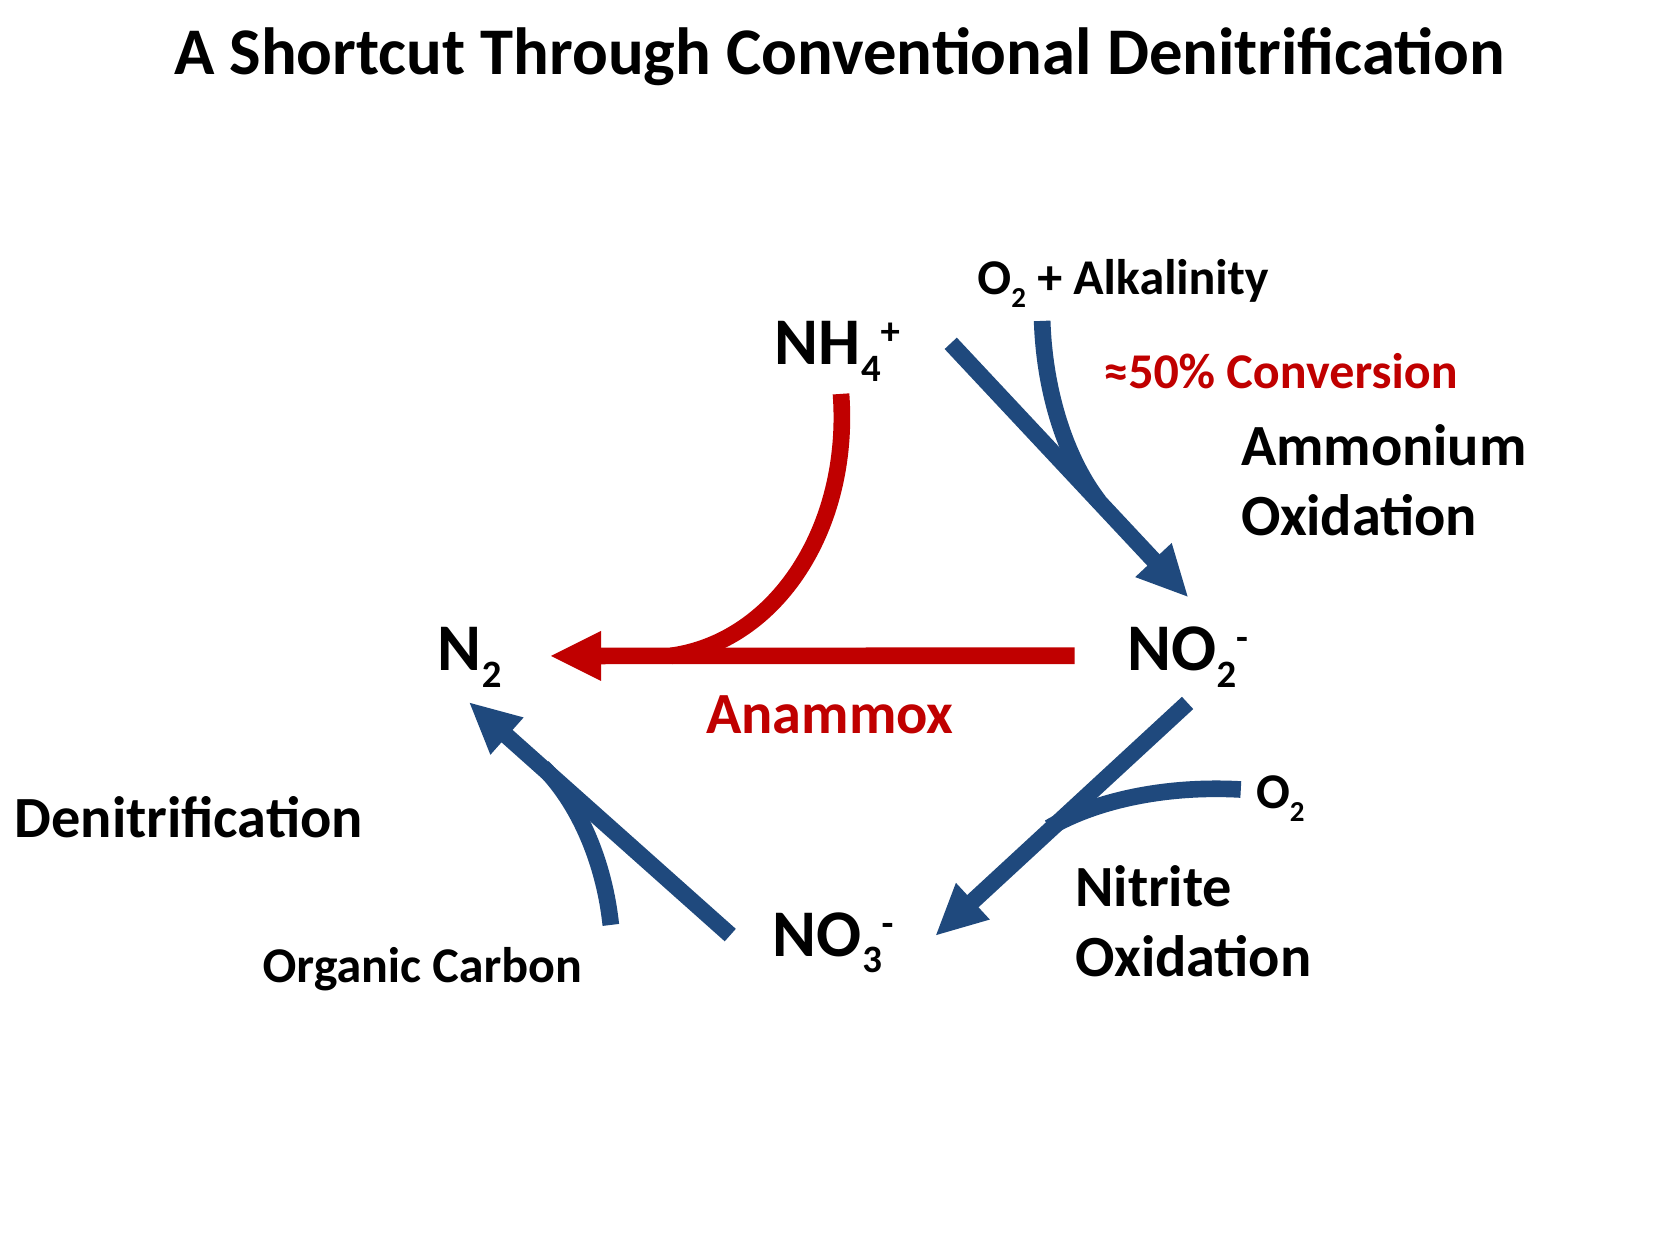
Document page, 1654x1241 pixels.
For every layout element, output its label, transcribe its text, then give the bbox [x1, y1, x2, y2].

text_box Denitrification [0, 771, 510, 858]
text_box N2 [399, 596, 540, 703]
text_box A Shortcut Through Conventional Denitrification [151, 0, 1530, 96]
text_box Ammonium Oxidation [1226, 407, 1654, 555]
text_box Organic Carbon [247, 924, 723, 1001]
text_box NO3- [730, 881, 937, 989]
text_box Nitrite Oxidation [1060, 840, 1434, 996]
text_box NO2- [1079, 596, 1296, 703]
text_box O2 + Alkalinity [962, 236, 1454, 321]
text_box NH4+ [724, 290, 951, 397]
text_box Anammox [638, 667, 1022, 754]
text_box O2 [1241, 750, 1360, 835]
text_box ≈50% Conversion [1088, 330, 1654, 407]
